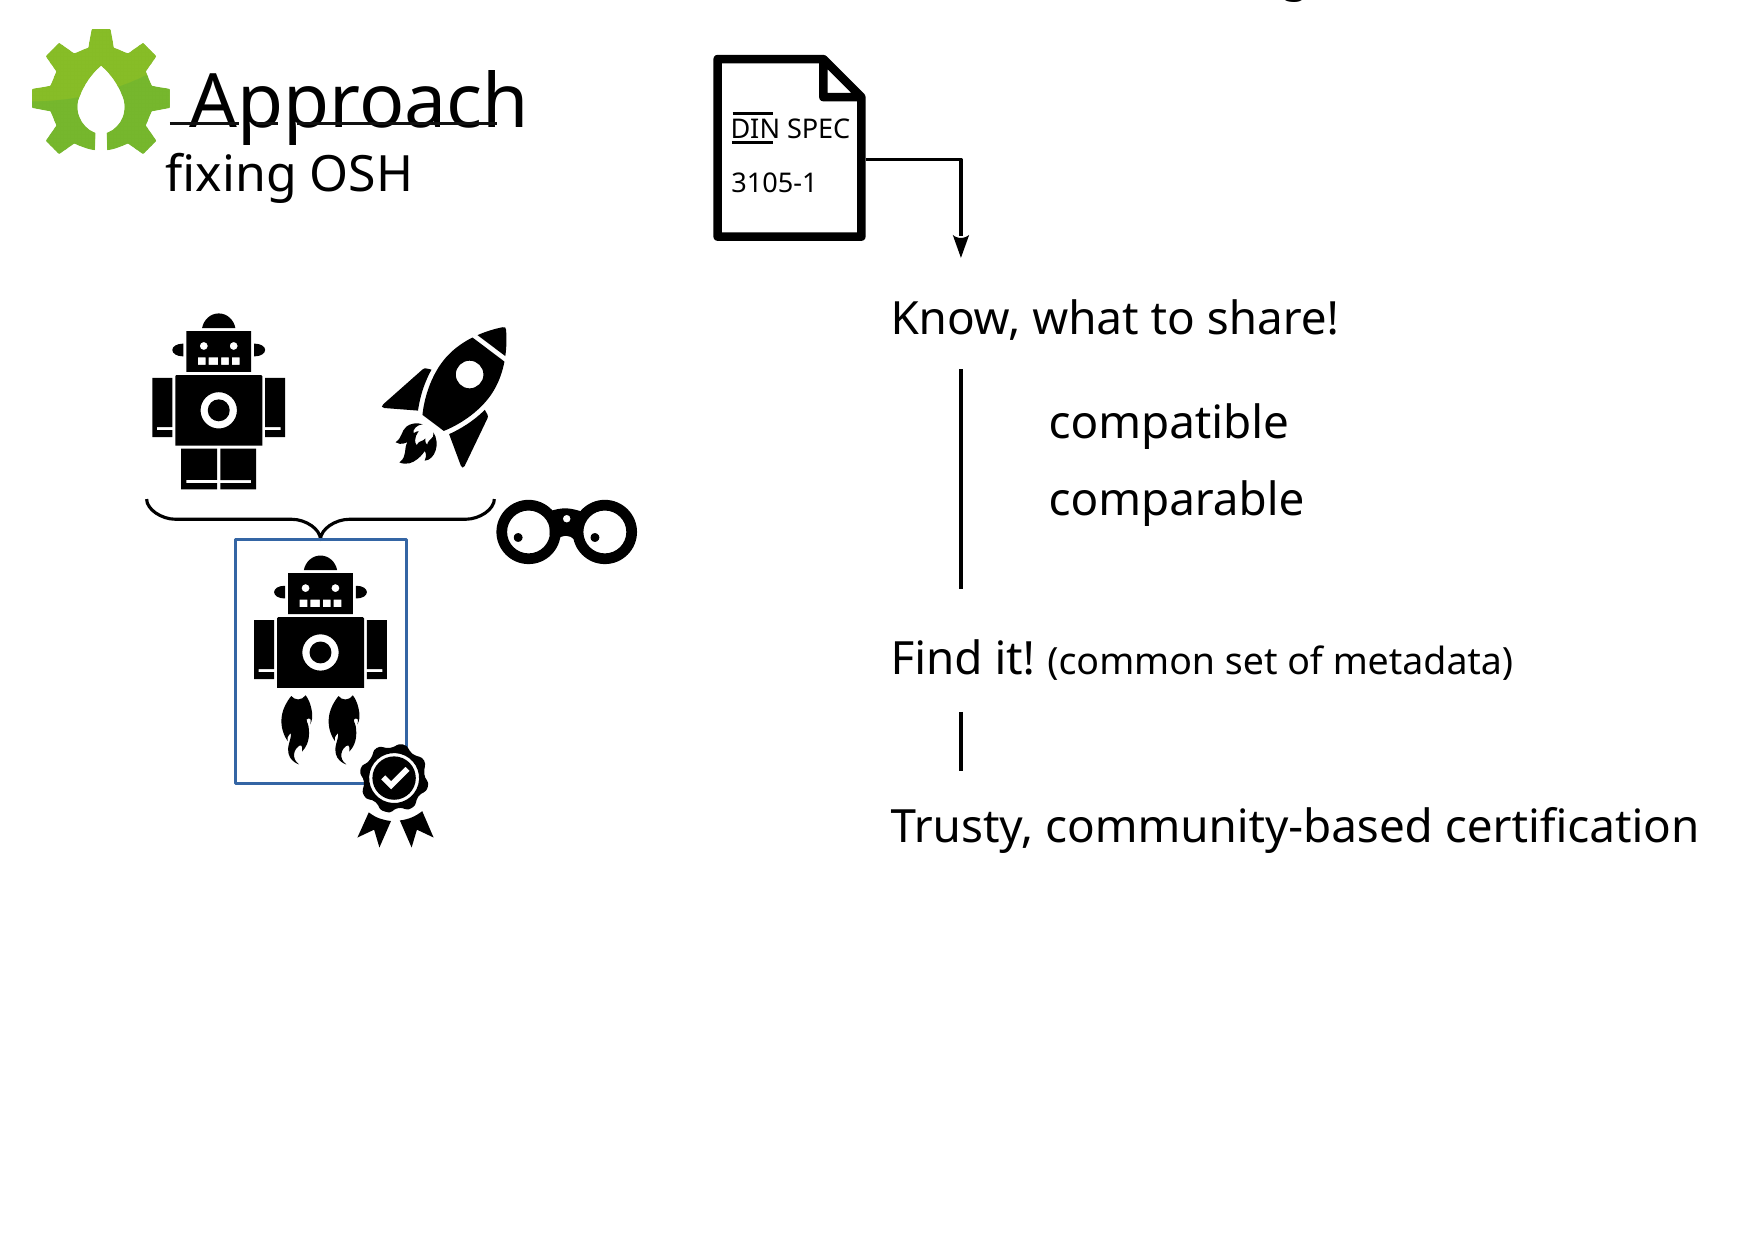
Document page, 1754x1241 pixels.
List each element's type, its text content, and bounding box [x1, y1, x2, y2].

text_box [279, 690, 361, 734]
text_box compatible [1033, 382, 1275, 450]
text_box fixing OSH [151, 130, 443, 204]
text_box [590, 533, 600, 542]
picture [281, 695, 313, 765]
text_box Approach [174, 40, 718, 143]
text_box common ground of what needs to be shared [1063, 0, 1754, 4]
text_box Know, what to share! [875, 278, 1327, 346]
text_box DIN SPEC [715, 102, 864, 151]
text_box [513, 533, 523, 542]
picture [32, 29, 170, 154]
picture [150, 311, 288, 492]
text_box Trusty, community-based certification [875, 785, 1640, 854]
picture [328, 695, 434, 848]
picture [713, 54, 866, 241]
text_box 3105-1 [716, 155, 841, 204]
picture [381, 327, 507, 468]
text_box comparable [1033, 458, 1285, 527]
picture [495, 499, 638, 565]
text_box Find it! (common set of metadata) [875, 618, 1517, 687]
picture [252, 553, 389, 734]
